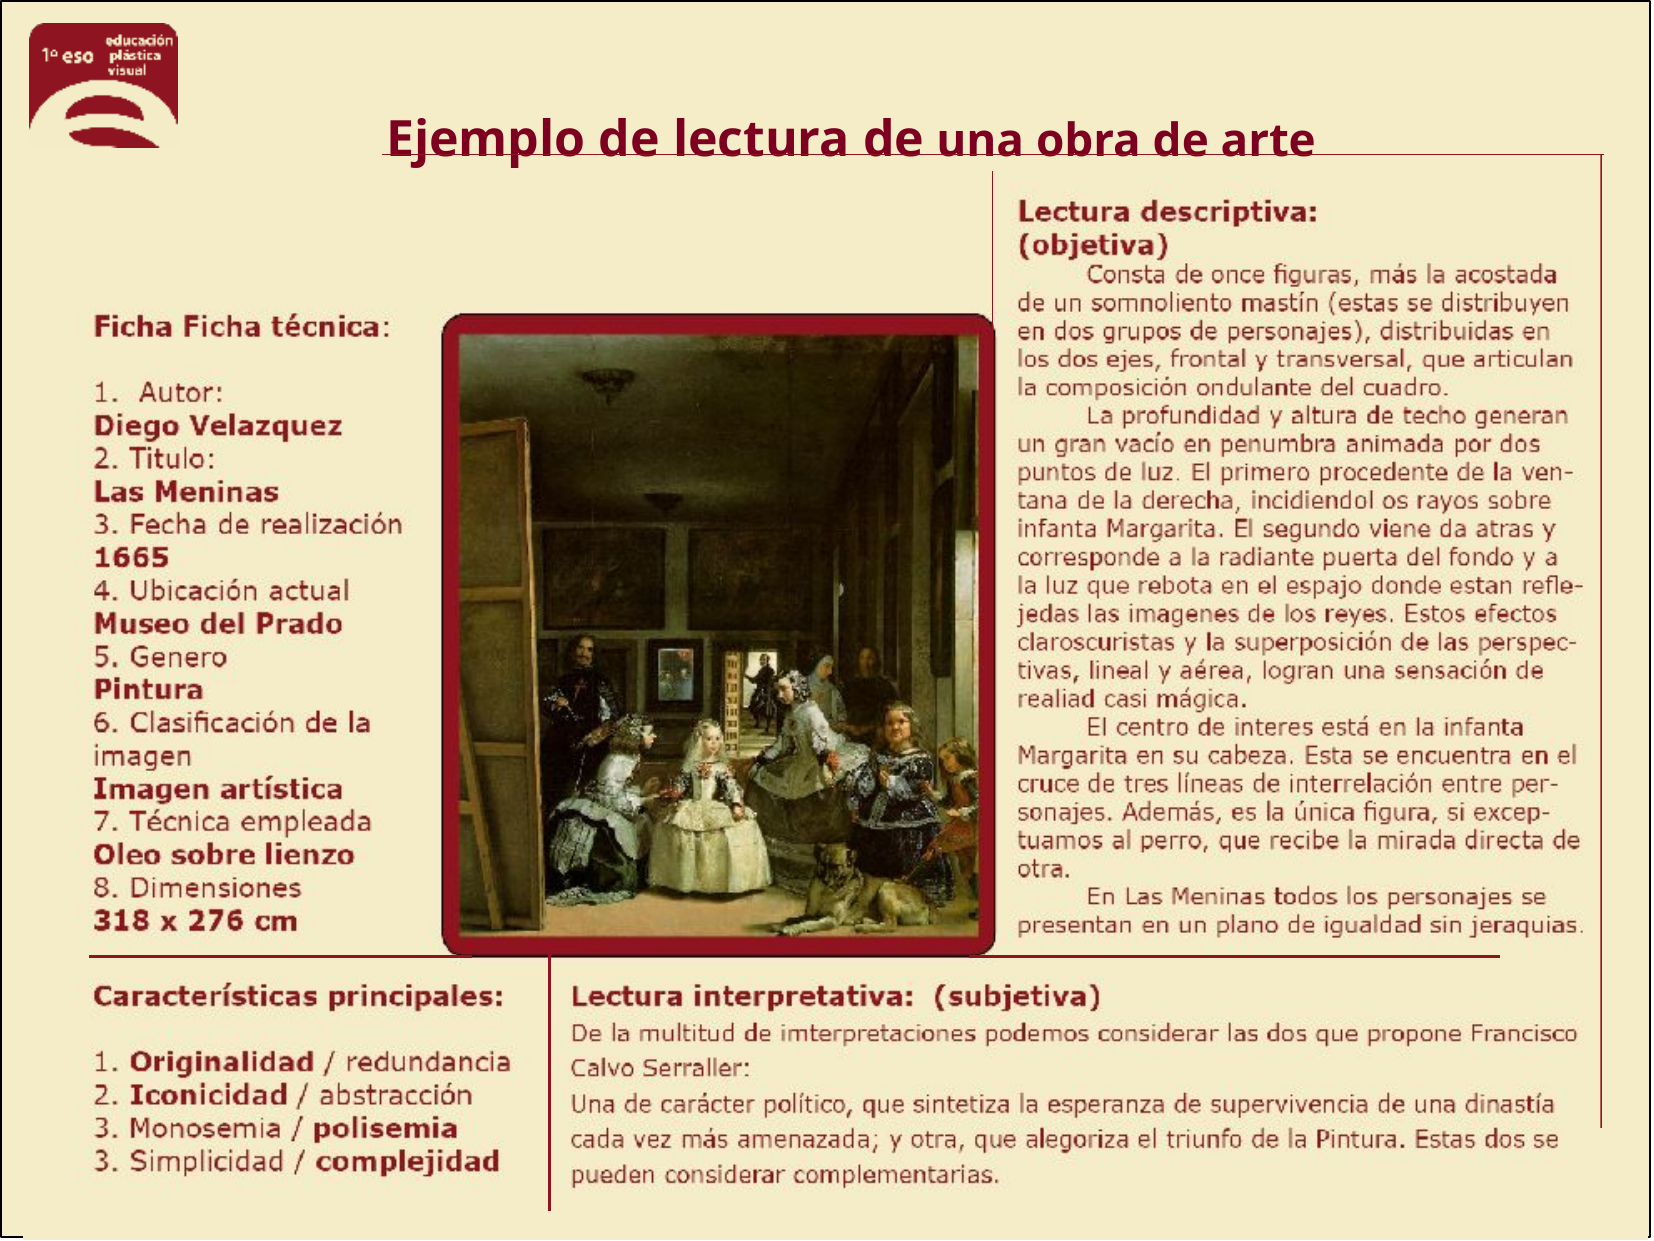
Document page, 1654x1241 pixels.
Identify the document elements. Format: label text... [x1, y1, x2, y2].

picture [0, 0, 1654, 1241]
subtitle [76, 274, 1565, 1093]
title Ejemplo de lectura de una obra de arte [64, 59, 1630, 148]
